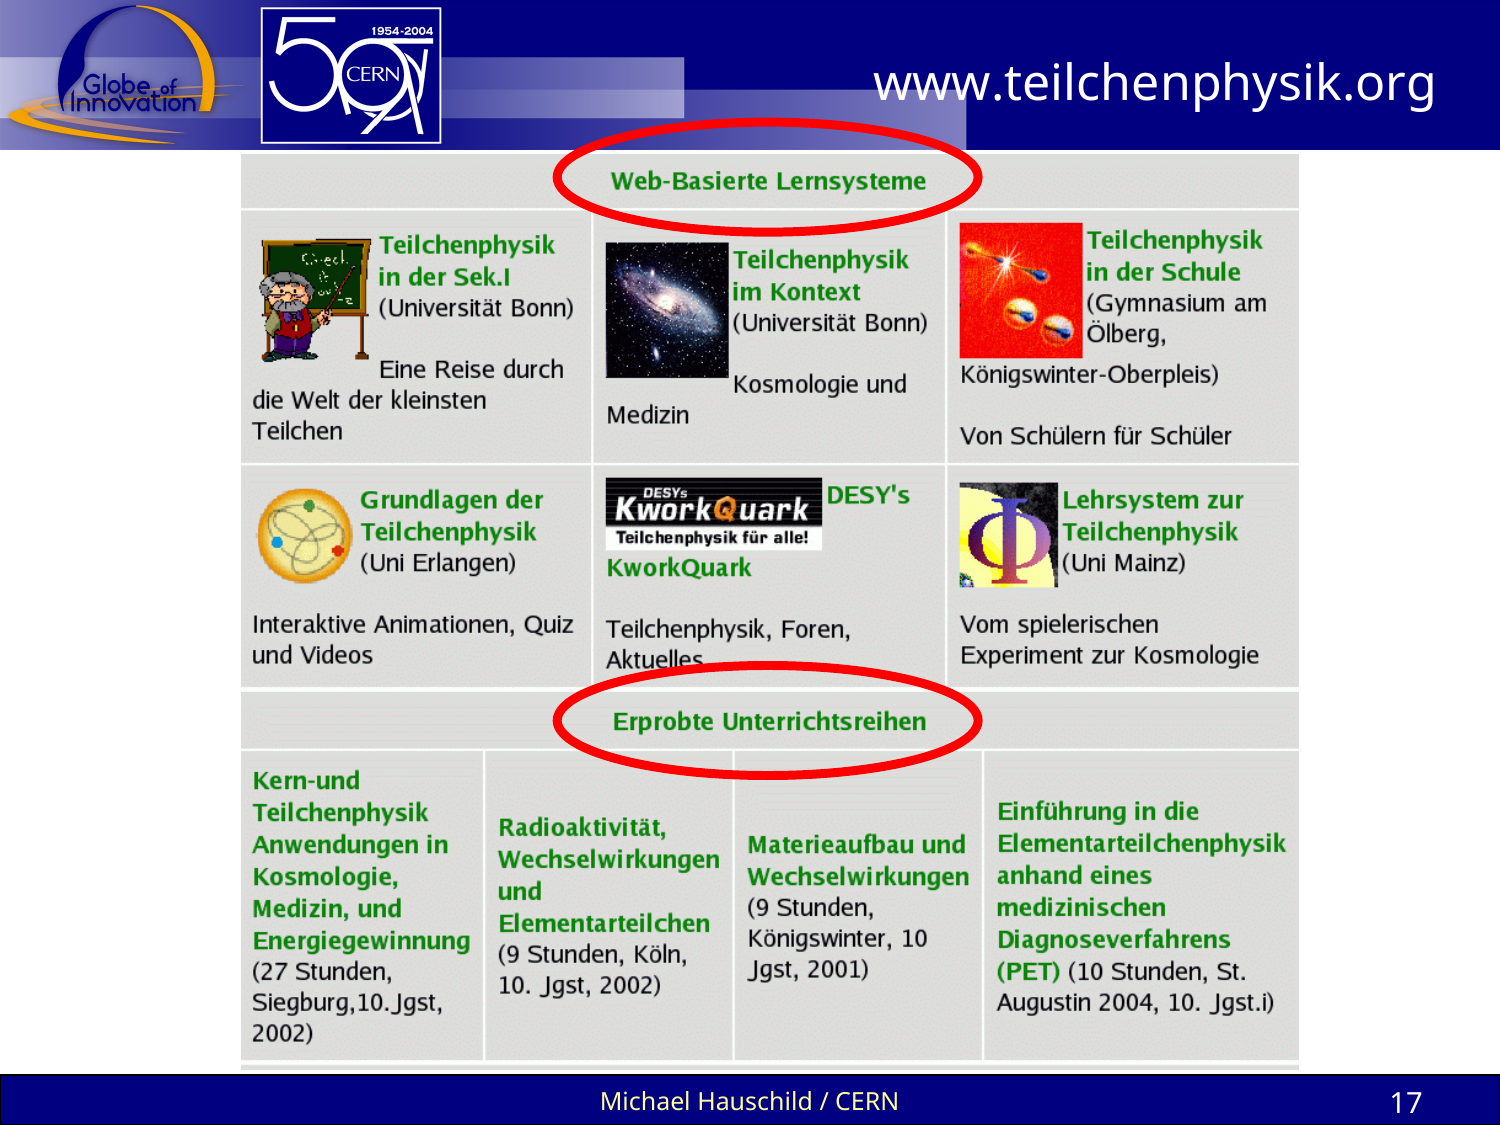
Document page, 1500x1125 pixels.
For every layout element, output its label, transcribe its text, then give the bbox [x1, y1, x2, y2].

picture [241, 154, 1299, 1070]
picture [599, 127, 936, 150]
picture [562, 154, 973, 227]
title www.teilchenphysik.org [450, 37, 1438, 126]
picture [0, 0, 1500, 150]
